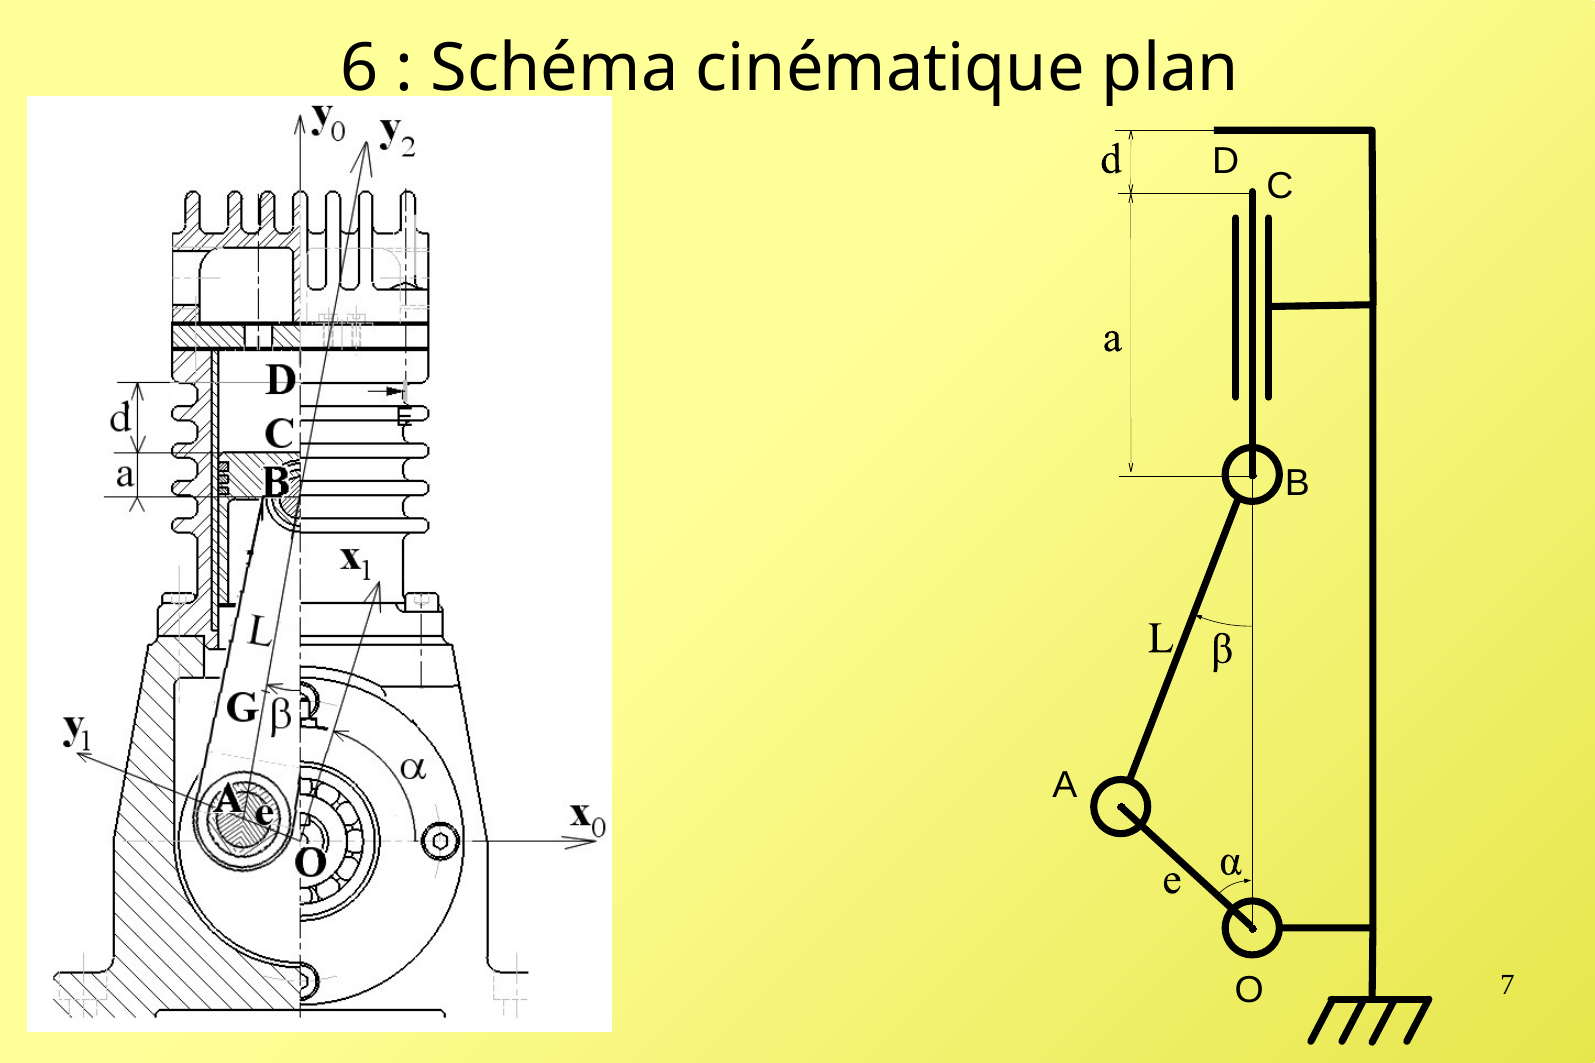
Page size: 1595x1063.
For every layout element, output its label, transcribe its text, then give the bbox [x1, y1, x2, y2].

text_box [1163, 873, 1181, 894]
picture [27, 96, 612, 1032]
text_box D [1197, 132, 1257, 190]
text_box [1104, 331, 1122, 352]
text_box O [1219, 960, 1279, 1018]
subtitle 6 : Schéma cinématique plan [72, 17, 1508, 112]
text_box [1148, 623, 1174, 653]
text_box [1101, 142, 1122, 174]
text_box [1213, 632, 1232, 673]
text_box [1220, 854, 1242, 876]
text_box C [1251, 157, 1311, 215]
text_box [1249, 925, 1257, 933]
text_box B [1270, 453, 1330, 511]
text_box A [1037, 755, 1097, 813]
